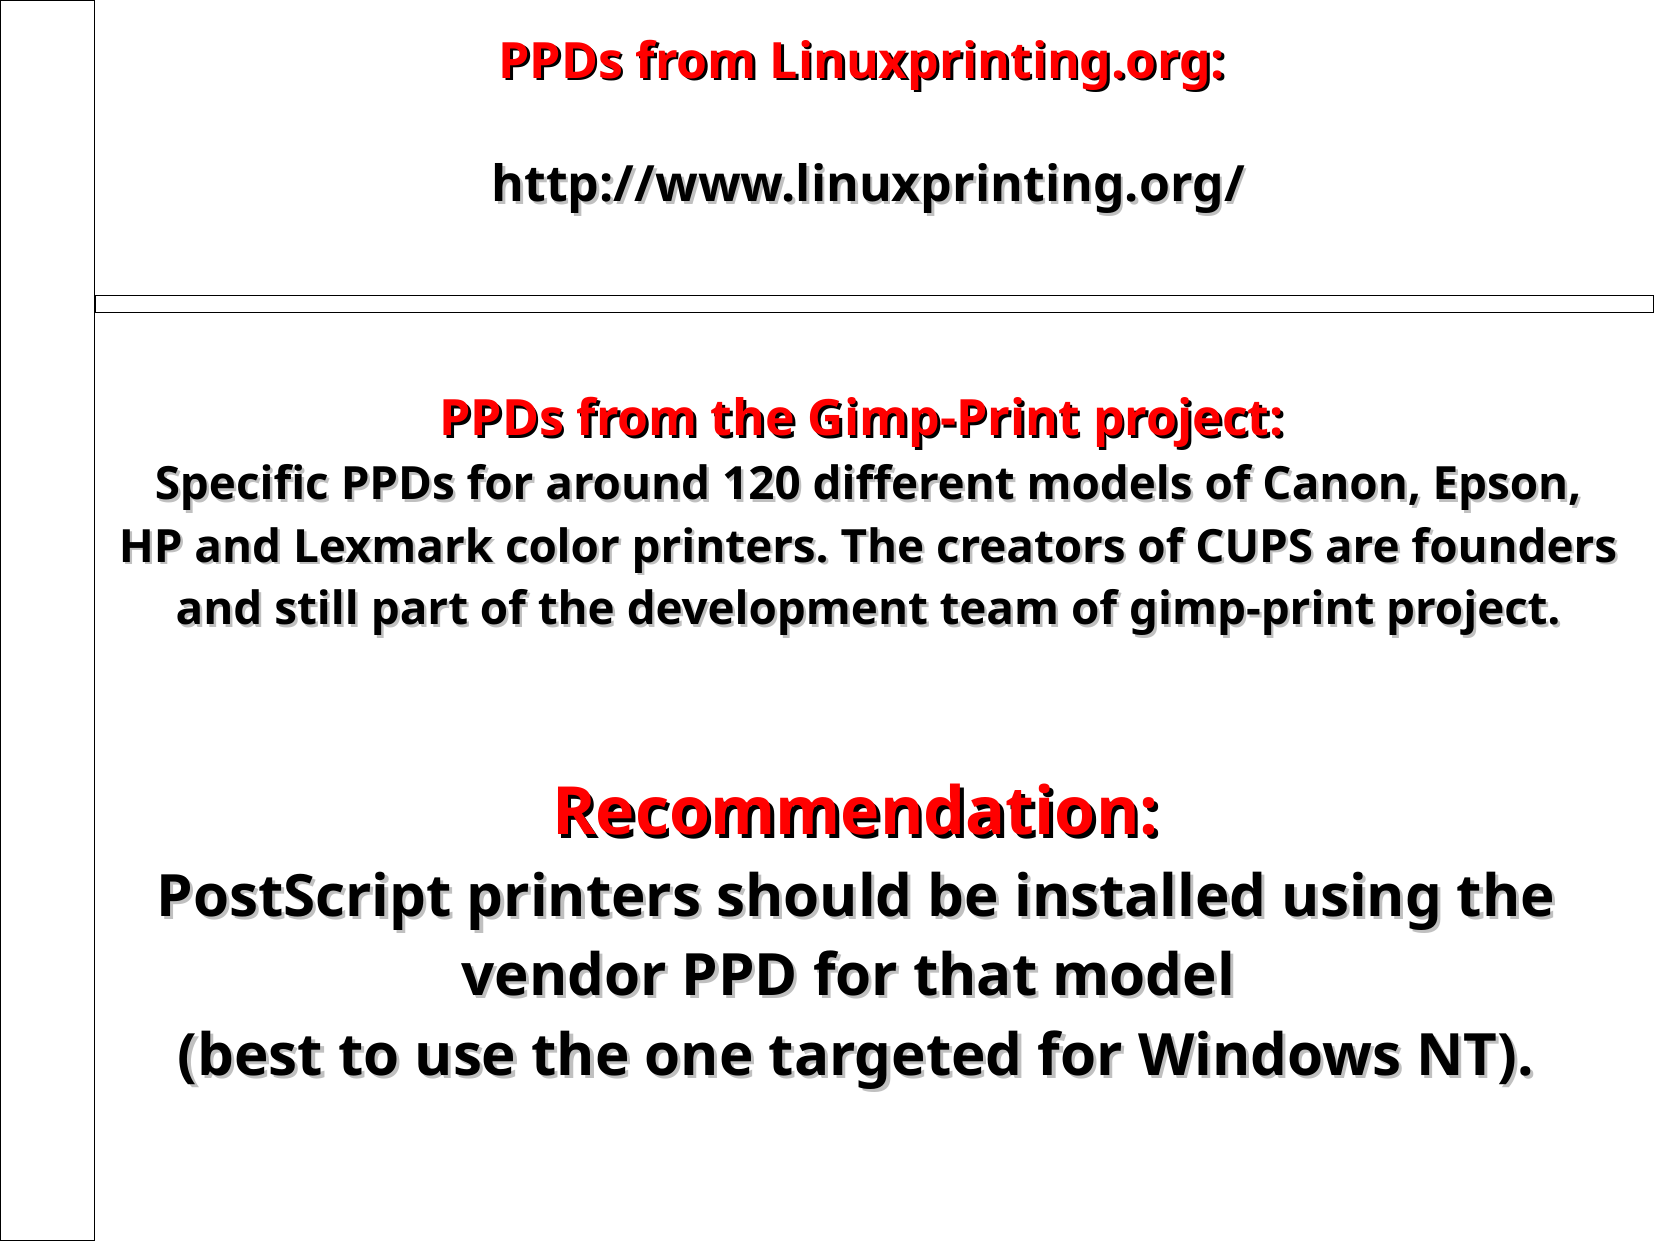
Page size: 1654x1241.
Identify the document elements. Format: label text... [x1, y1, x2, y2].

text_box PPDs from Linuxprinting.org: http://www.linuxprinting.org/ PPDs from the Gimp-Print project: Specific PPDs for around 120 different models of Canon, Epson, HP and Lexmark color printers. The creators of CUPS are founders and still part of the development team of gimp-print project. [118, 24, 1619, 751]
text_box Recommendation: PostScript printers should be installed using the vendor PPD for that model (best to use the one targeted for Windows NT). [145, 763, 1566, 1093]
